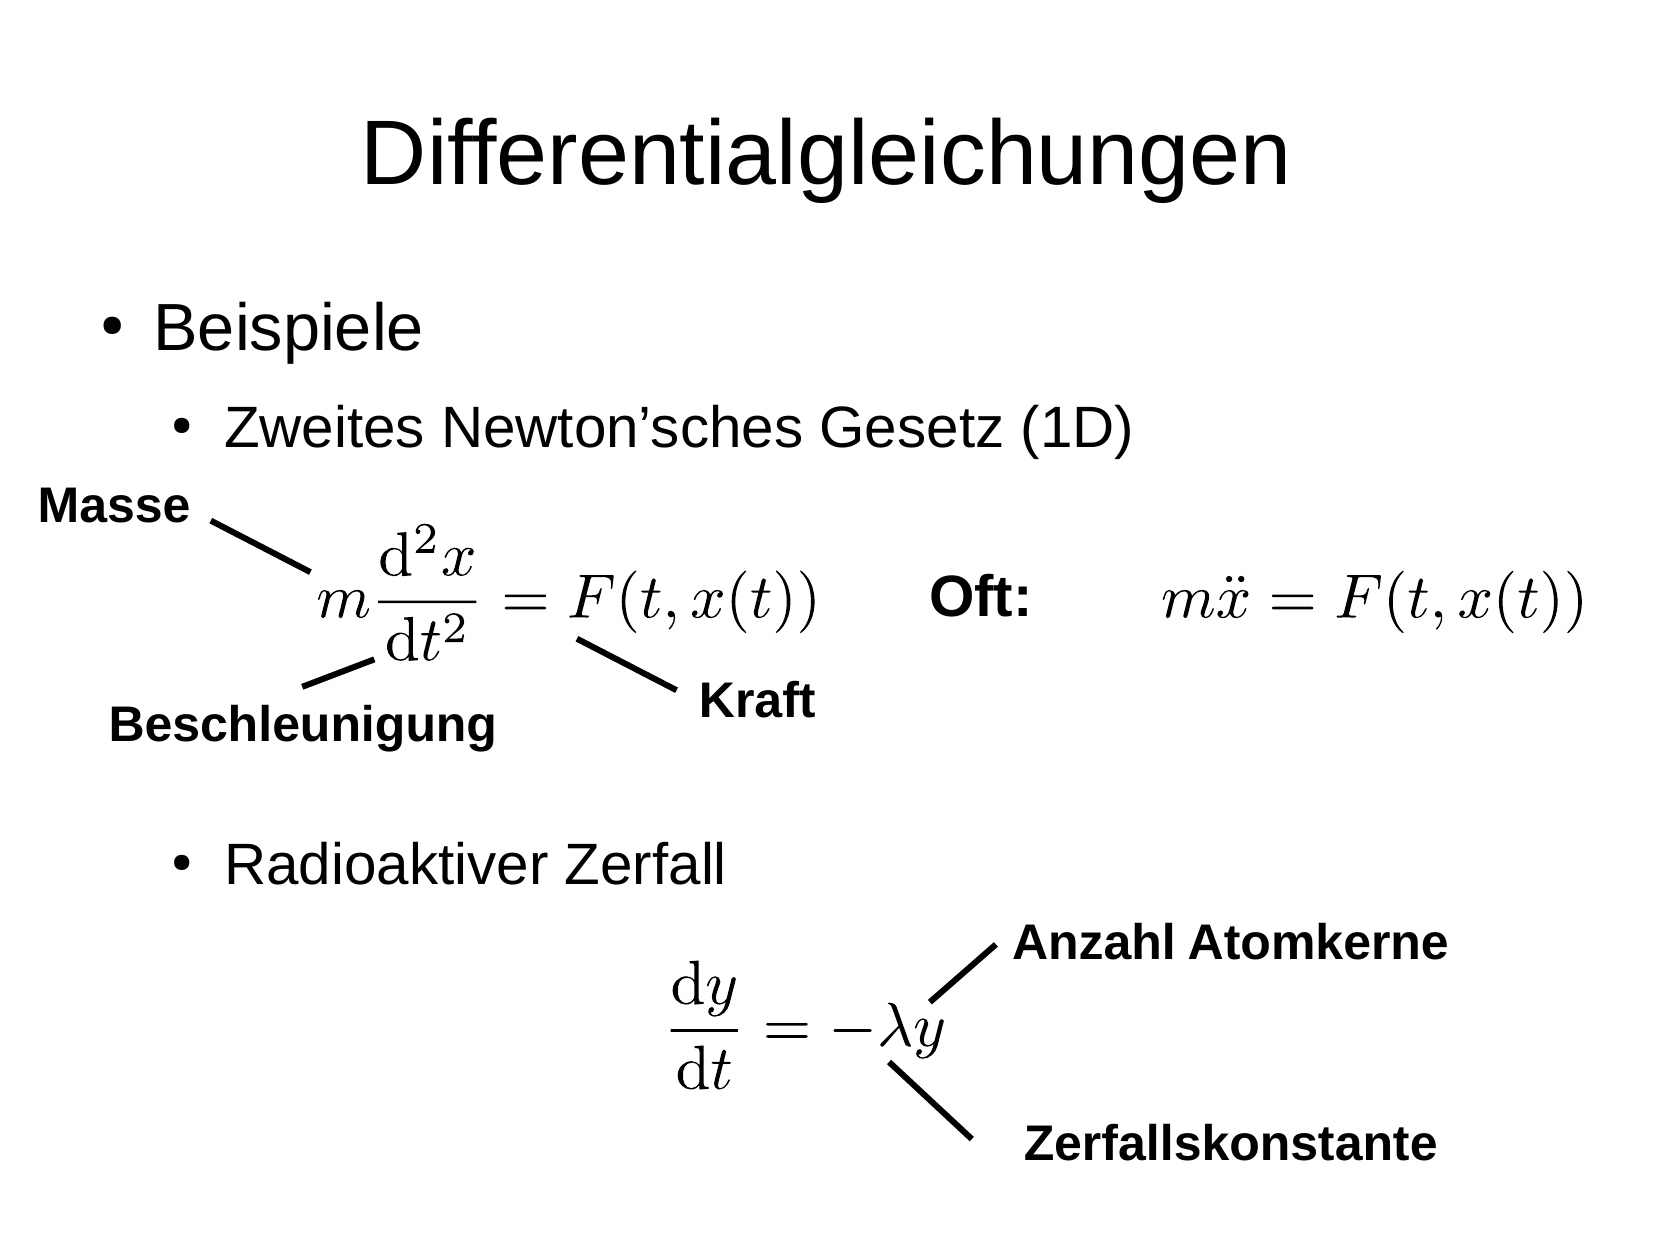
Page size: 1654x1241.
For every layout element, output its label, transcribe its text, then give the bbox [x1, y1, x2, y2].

list Beispiele Zweites Newton’sches Gesetz (1D) Radioaktiver Zerfall [82, 290, 1571, 1094]
text_box [1160, 570, 1589, 634]
text_box Beschleunigung [93, 688, 513, 759]
text_box Oft: [914, 556, 1048, 637]
text_box Anzahl Atomkerne [997, 906, 1465, 978]
title Differentialgleichungen [82, 56, 1571, 250]
text_box Zerfallskonstante [1009, 1107, 1453, 1179]
text_box [670, 960, 947, 1090]
text_box Masse [22, 469, 206, 541]
text_box Kraft [684, 664, 831, 736]
text_box [316, 523, 821, 661]
